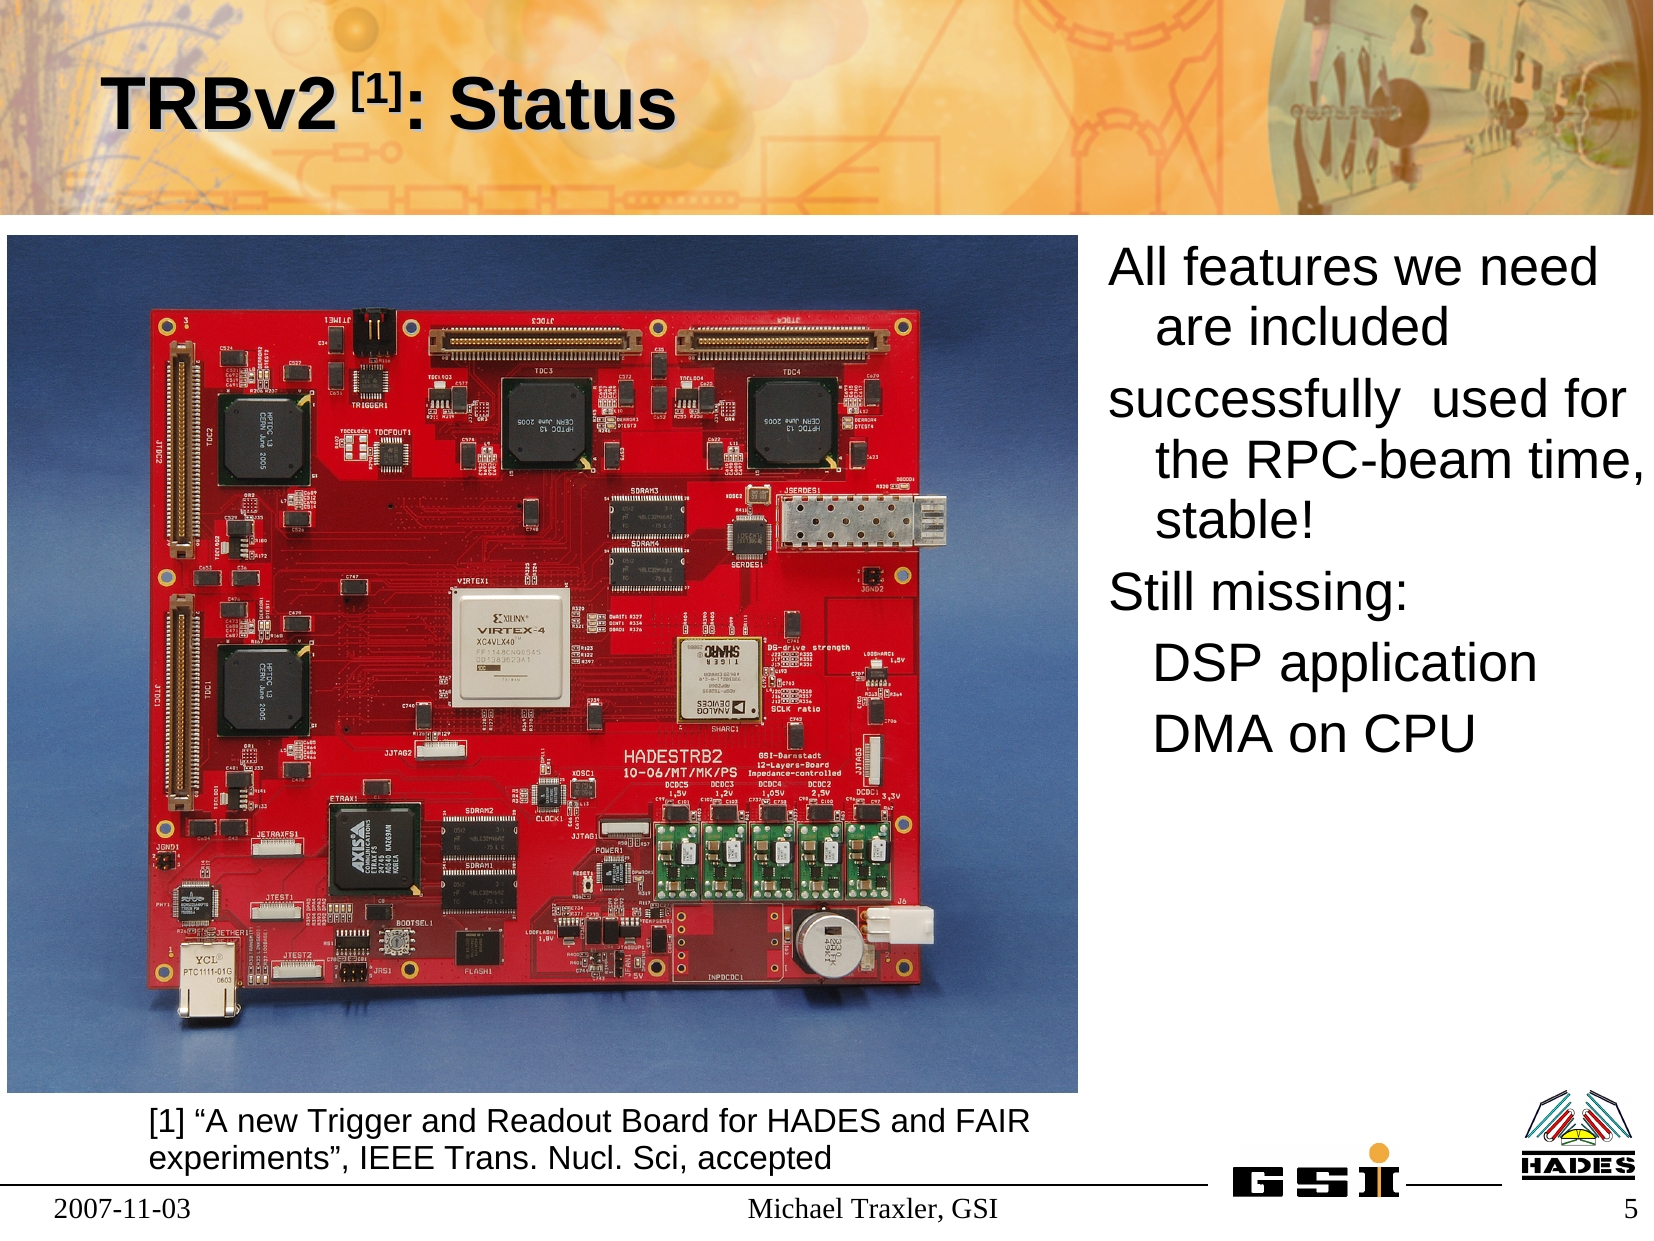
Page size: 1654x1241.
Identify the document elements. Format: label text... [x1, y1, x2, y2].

picture [1522, 1093, 1635, 1180]
text_box [1] “A new Trigger and Readout Board for HADES and FAIR experiments”, IEEE Trans. Nucl. Sci, accepted [59, 1095, 1123, 1185]
picture [1233, 1143, 1399, 1197]
picture [7, 235, 1078, 1093]
title TRBv2 [1]: Status [100, 0, 1506, 207]
list All features we need are included successfully used for the RPC-beam time, stable! Still missing: DSP application DMA on CPU [1033, 236, 1654, 1093]
picture [0, 0, 1654, 215]
